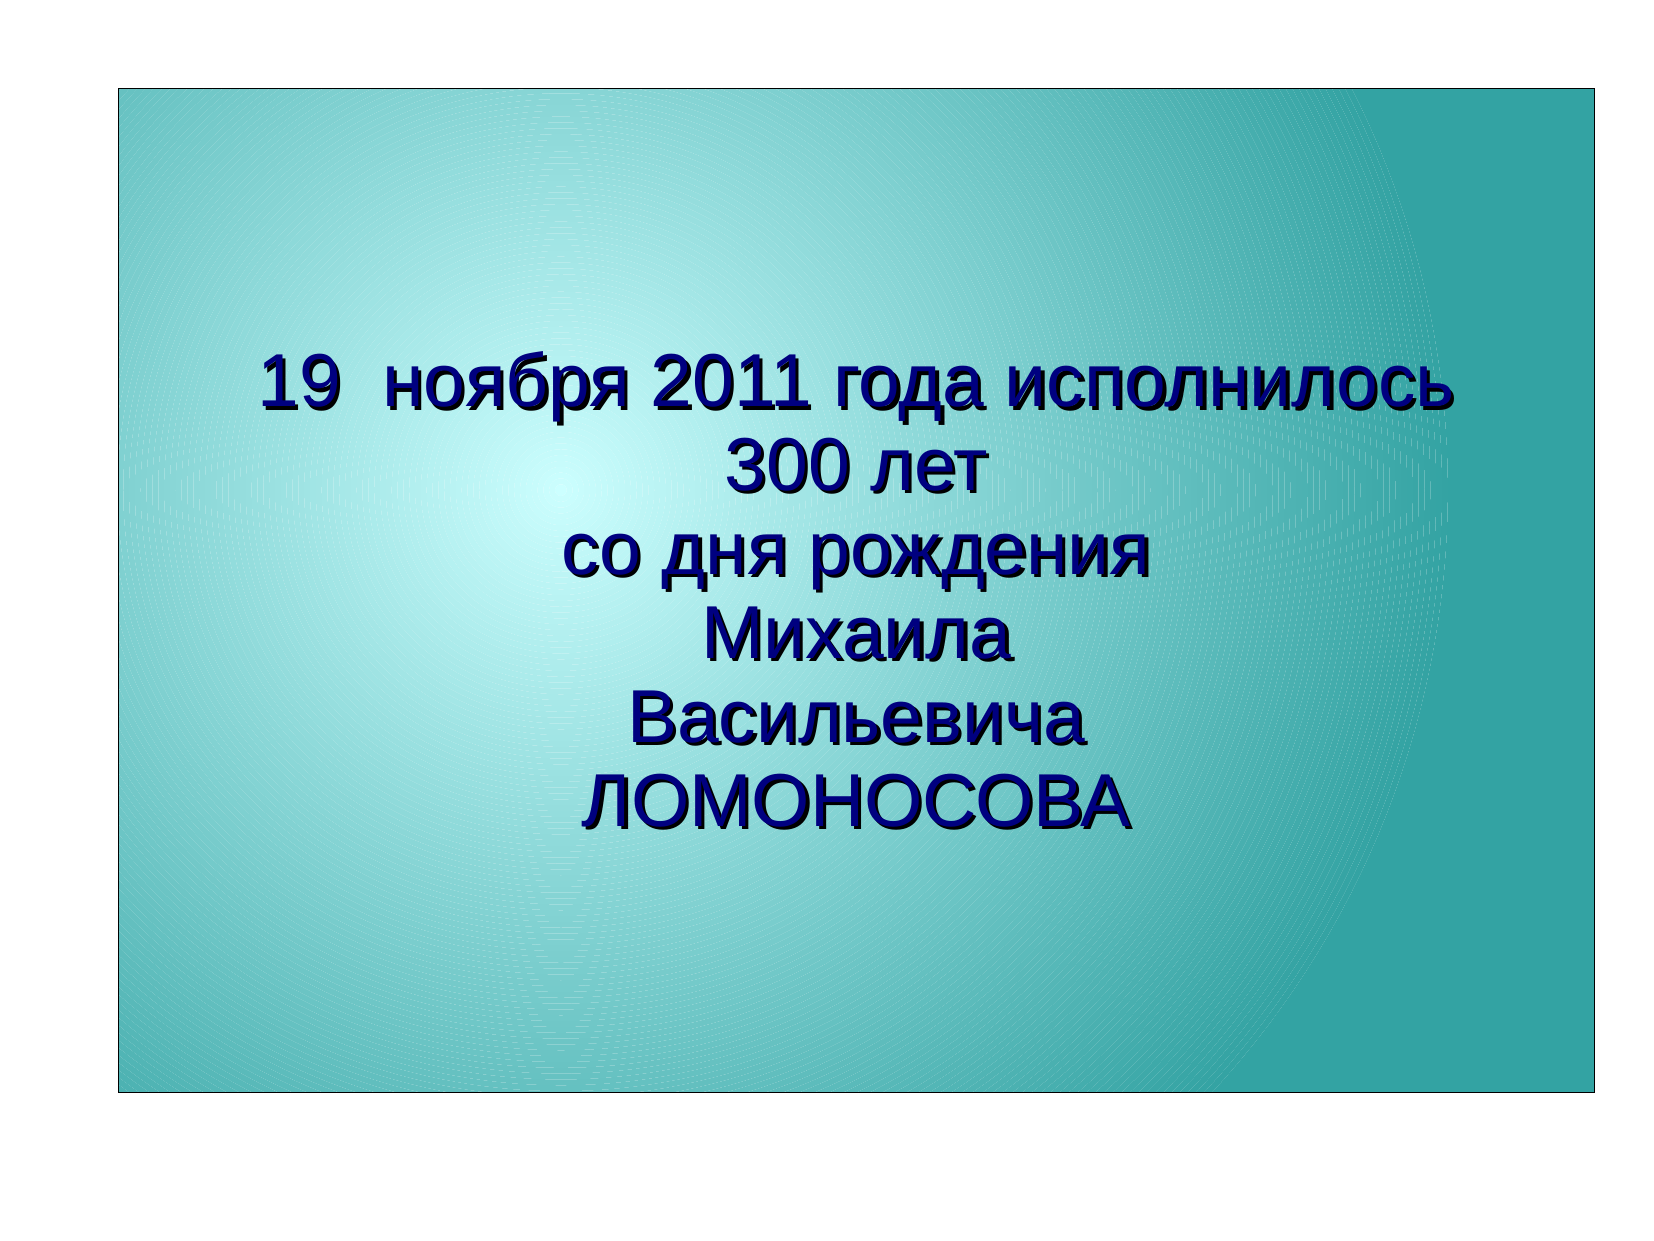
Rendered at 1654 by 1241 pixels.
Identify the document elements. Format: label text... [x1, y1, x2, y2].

text_box 19 ноября 2011 года исполнилось 300 лет со дня рождения Михаила Васильевича ЛОМОНОСОВА [118, 89, 1594, 1093]
